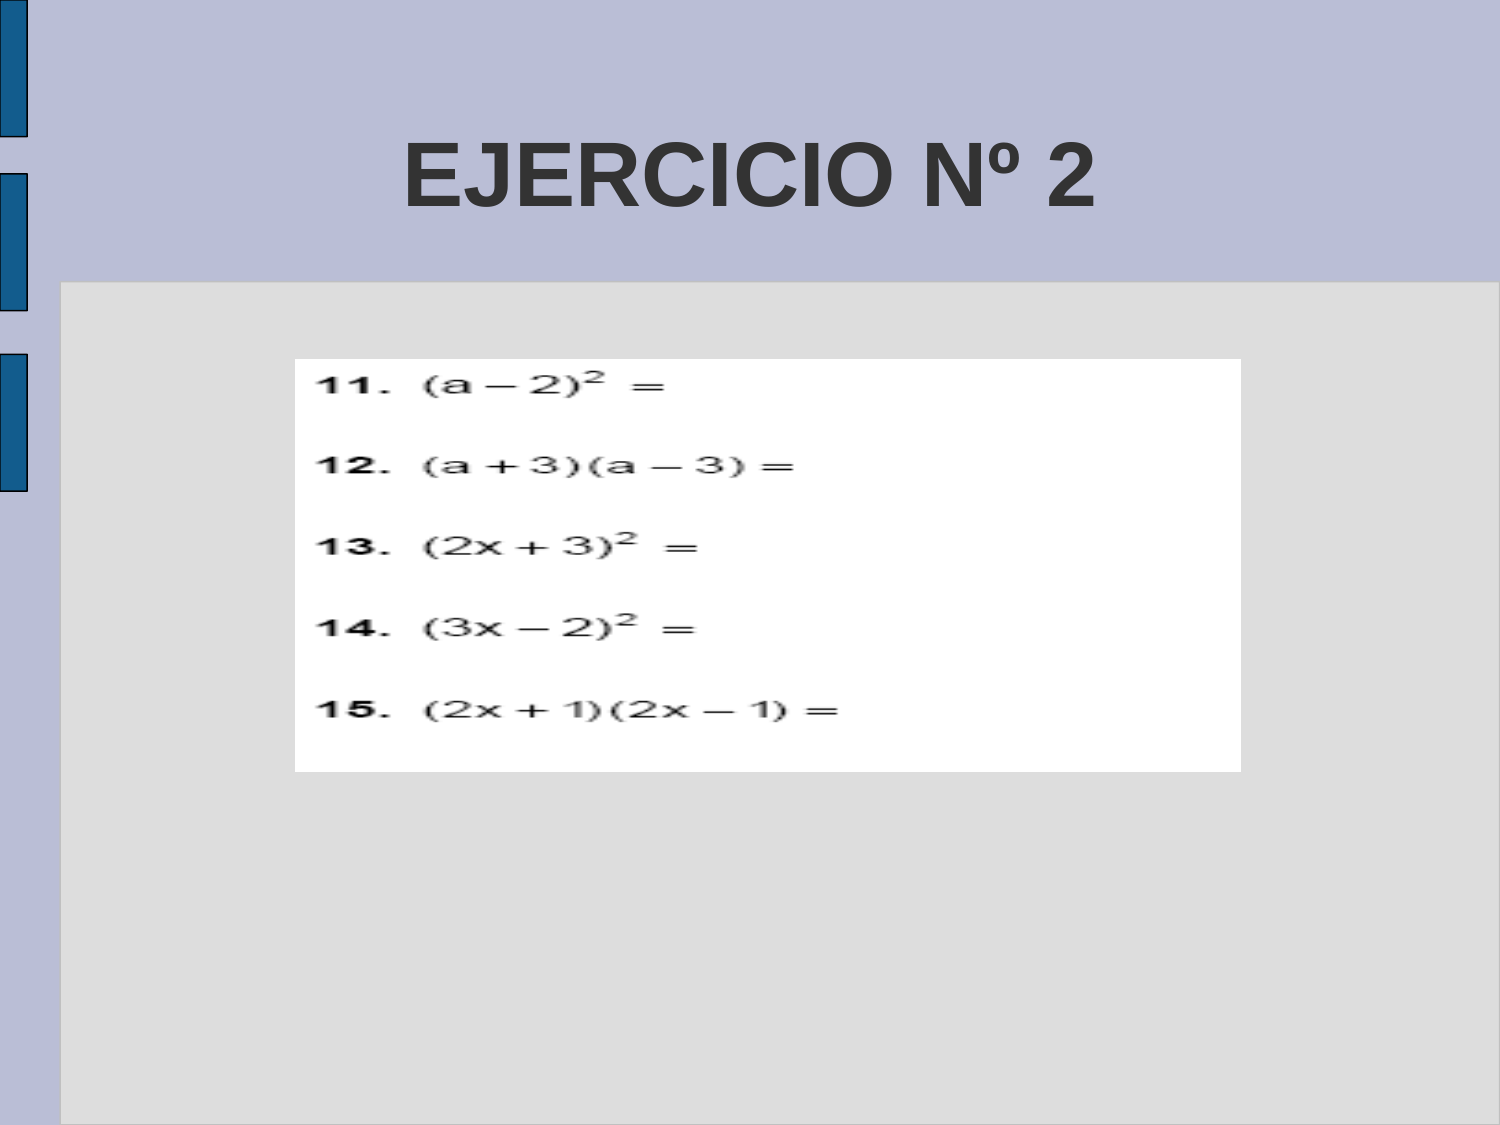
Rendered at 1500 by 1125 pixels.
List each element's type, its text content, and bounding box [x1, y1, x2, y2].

picture [295, 359, 1241, 772]
title EJERCICIO Nº 2 [110, 80, 1391, 271]
